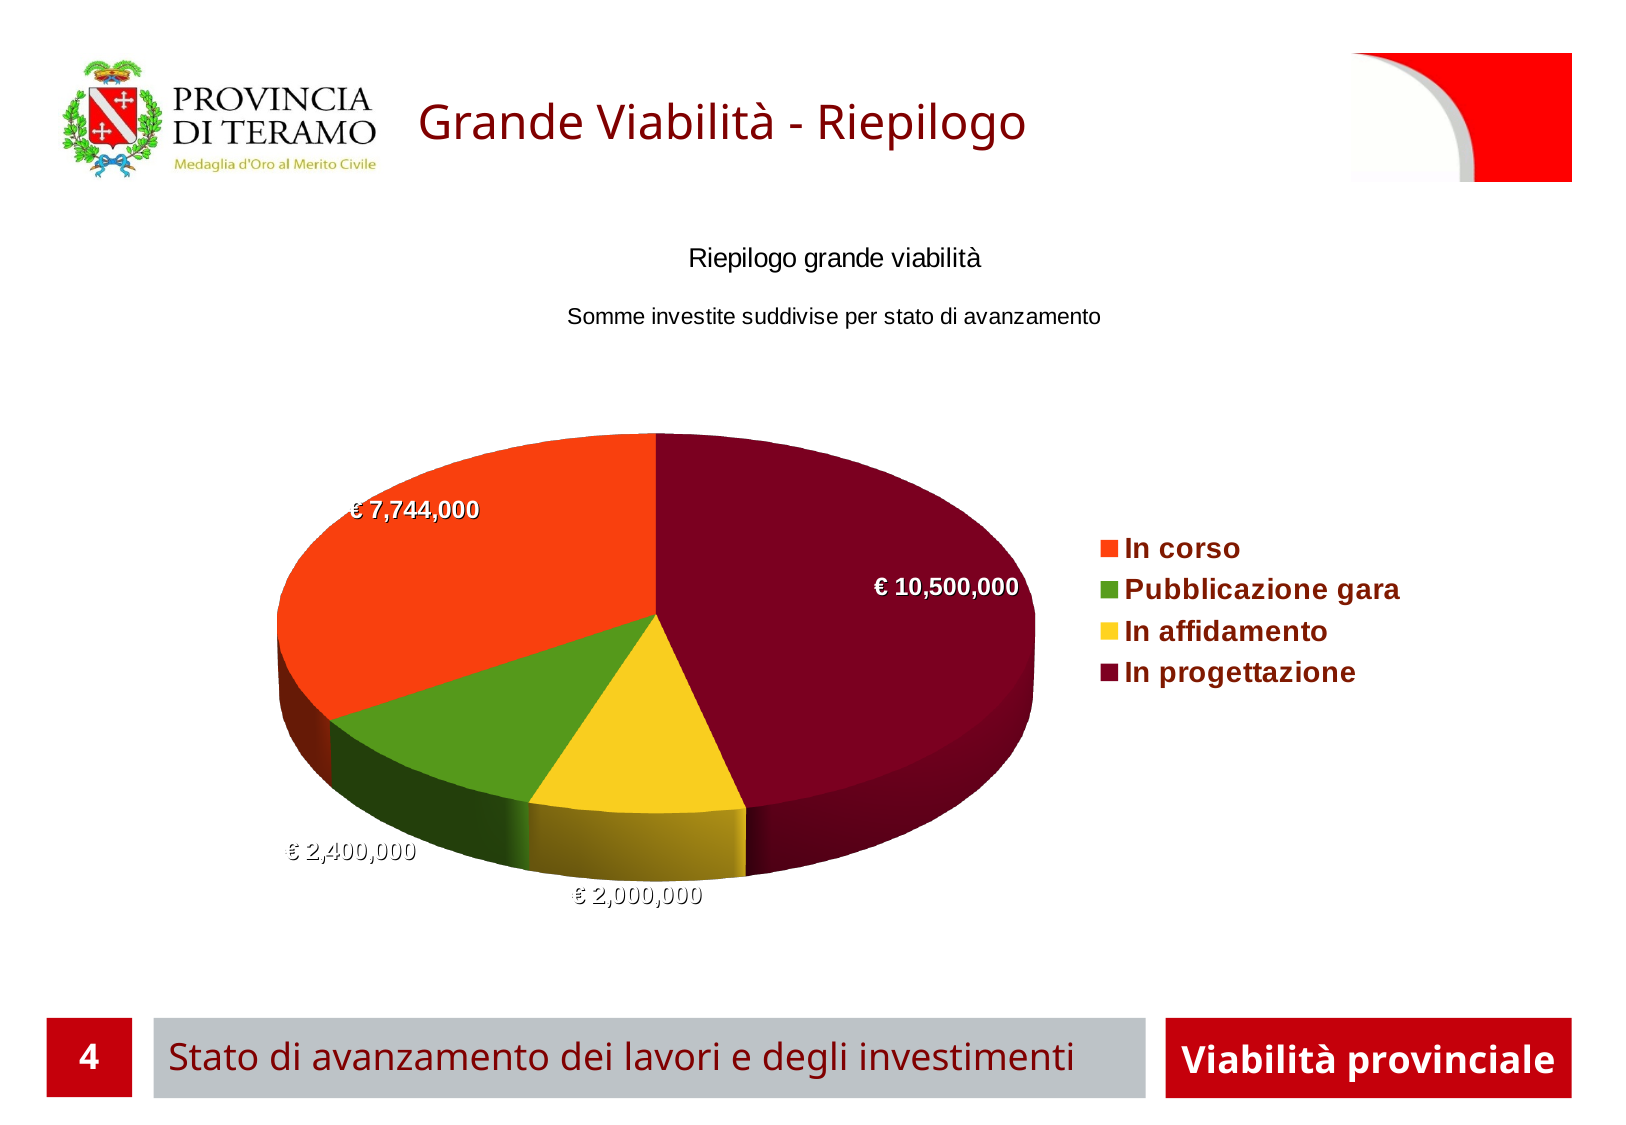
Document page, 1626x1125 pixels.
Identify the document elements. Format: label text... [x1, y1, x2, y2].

picture [1352, 53, 1572, 182]
picture [58, 53, 384, 182]
chart [193, 212, 1476, 960]
title Grande Viabilità - Riepilogo [406, 53, 1352, 187]
